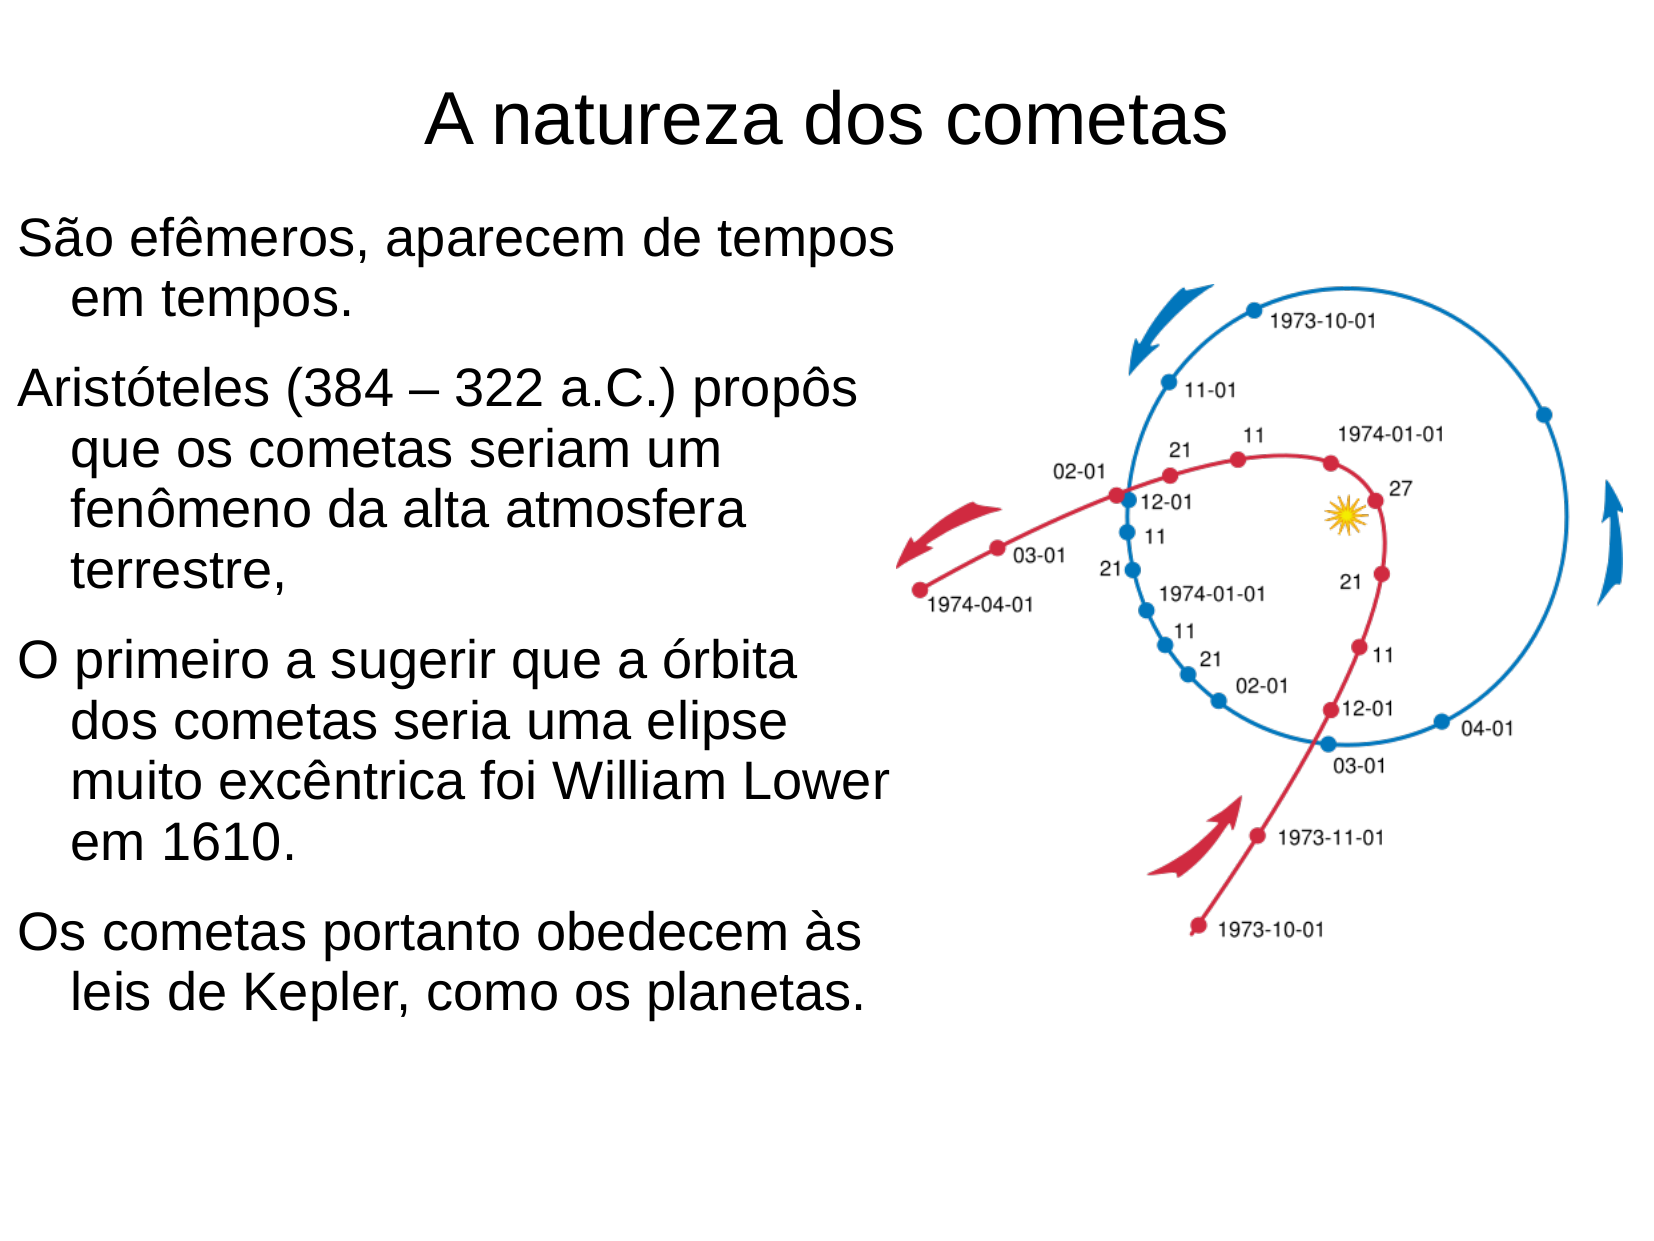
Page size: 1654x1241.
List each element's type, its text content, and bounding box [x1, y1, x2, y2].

title A natureza dos cometas [82, 49, 1571, 188]
list São efêmeros, aparecem de tempos em tempos. Aristóteles (384 – 322 a.C.) propôs que os cometas seriam um fenômeno da alta atmosfera terrestre, O primeiro a sugerir que a órbita dos cometas seria uma elipse muito excêntrica foi William Lower em 1610. Os cometas portanto obedecem às leis de Kepler, como os planetas. [0, 207, 901, 1171]
picture [896, 284, 1623, 938]
